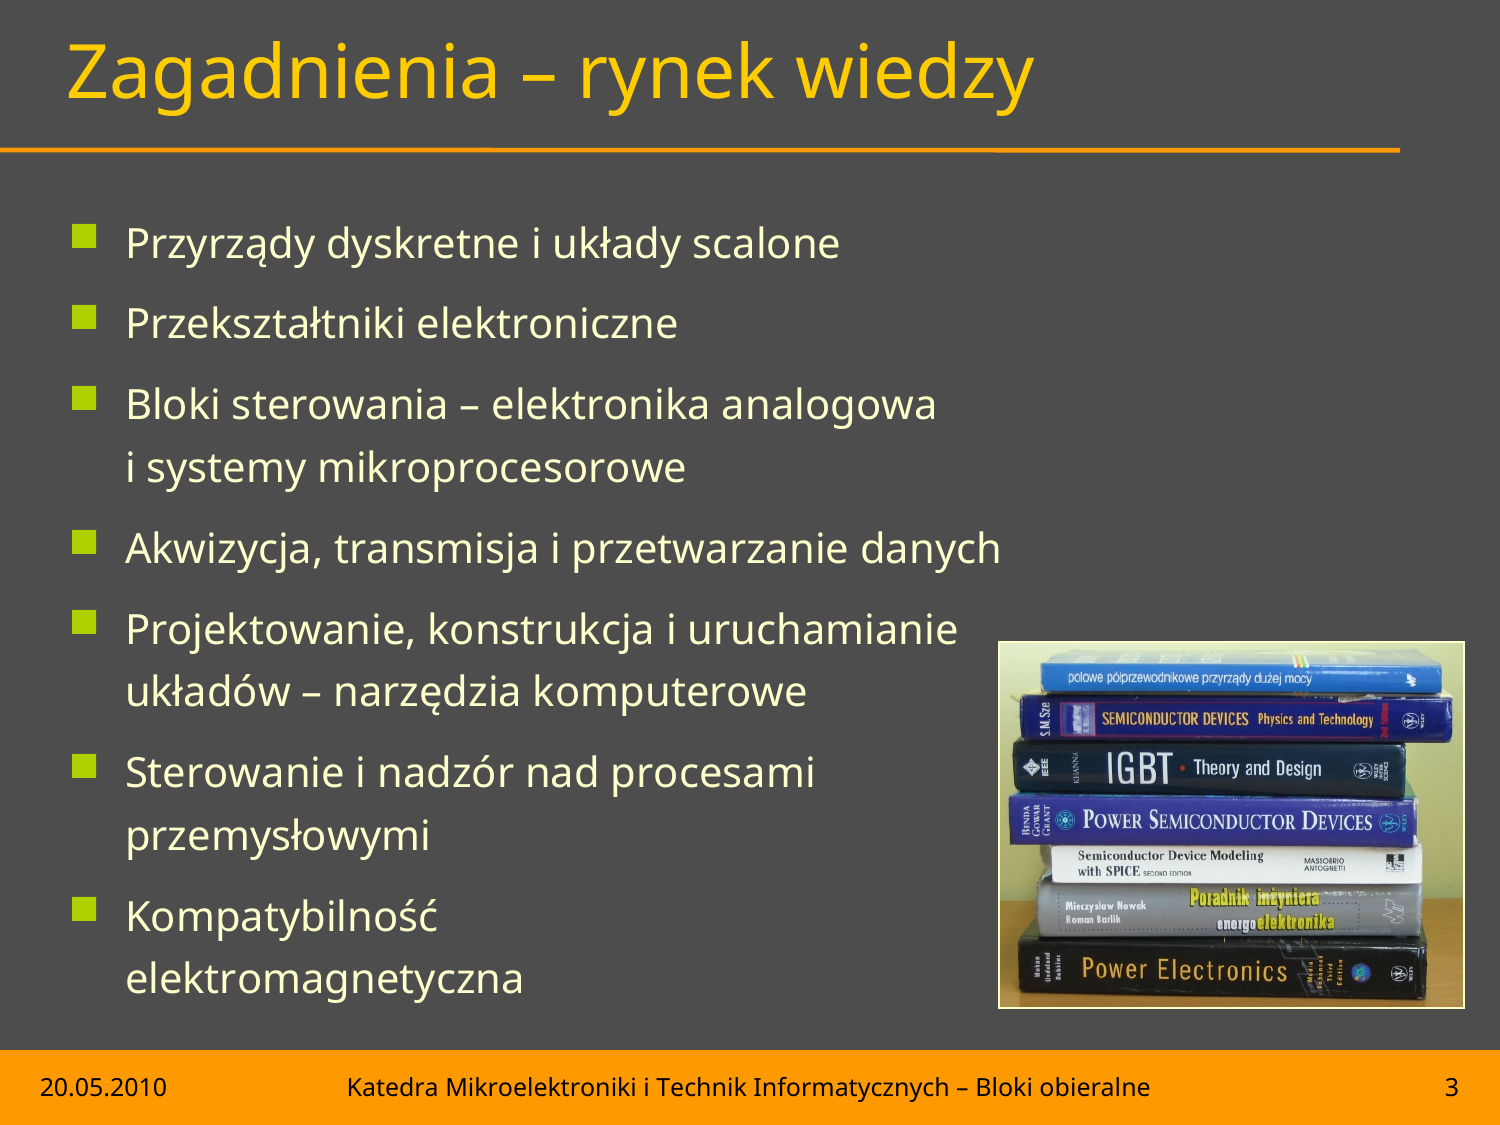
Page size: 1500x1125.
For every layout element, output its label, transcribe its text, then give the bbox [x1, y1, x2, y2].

list Przyrządy dyskretne i układy scalone Przekształtniki elektroniczne Bloki sterowania – elektronika analogowa i systemy mikroprocesorowe Akwizycja, transmisja i przetwarzanie danych Projektowanie, konstrukcja i uruchamianie układów – narzędzia komputerowe Sterowanie i nadzór nad procesami przemysłowymi Kompatybilność elektromagnetyczna [53, 200, 1401, 1026]
picture [999, 642, 1463, 1007]
title Zagadnienia – rynek wiedzy [52, 12, 1469, 127]
